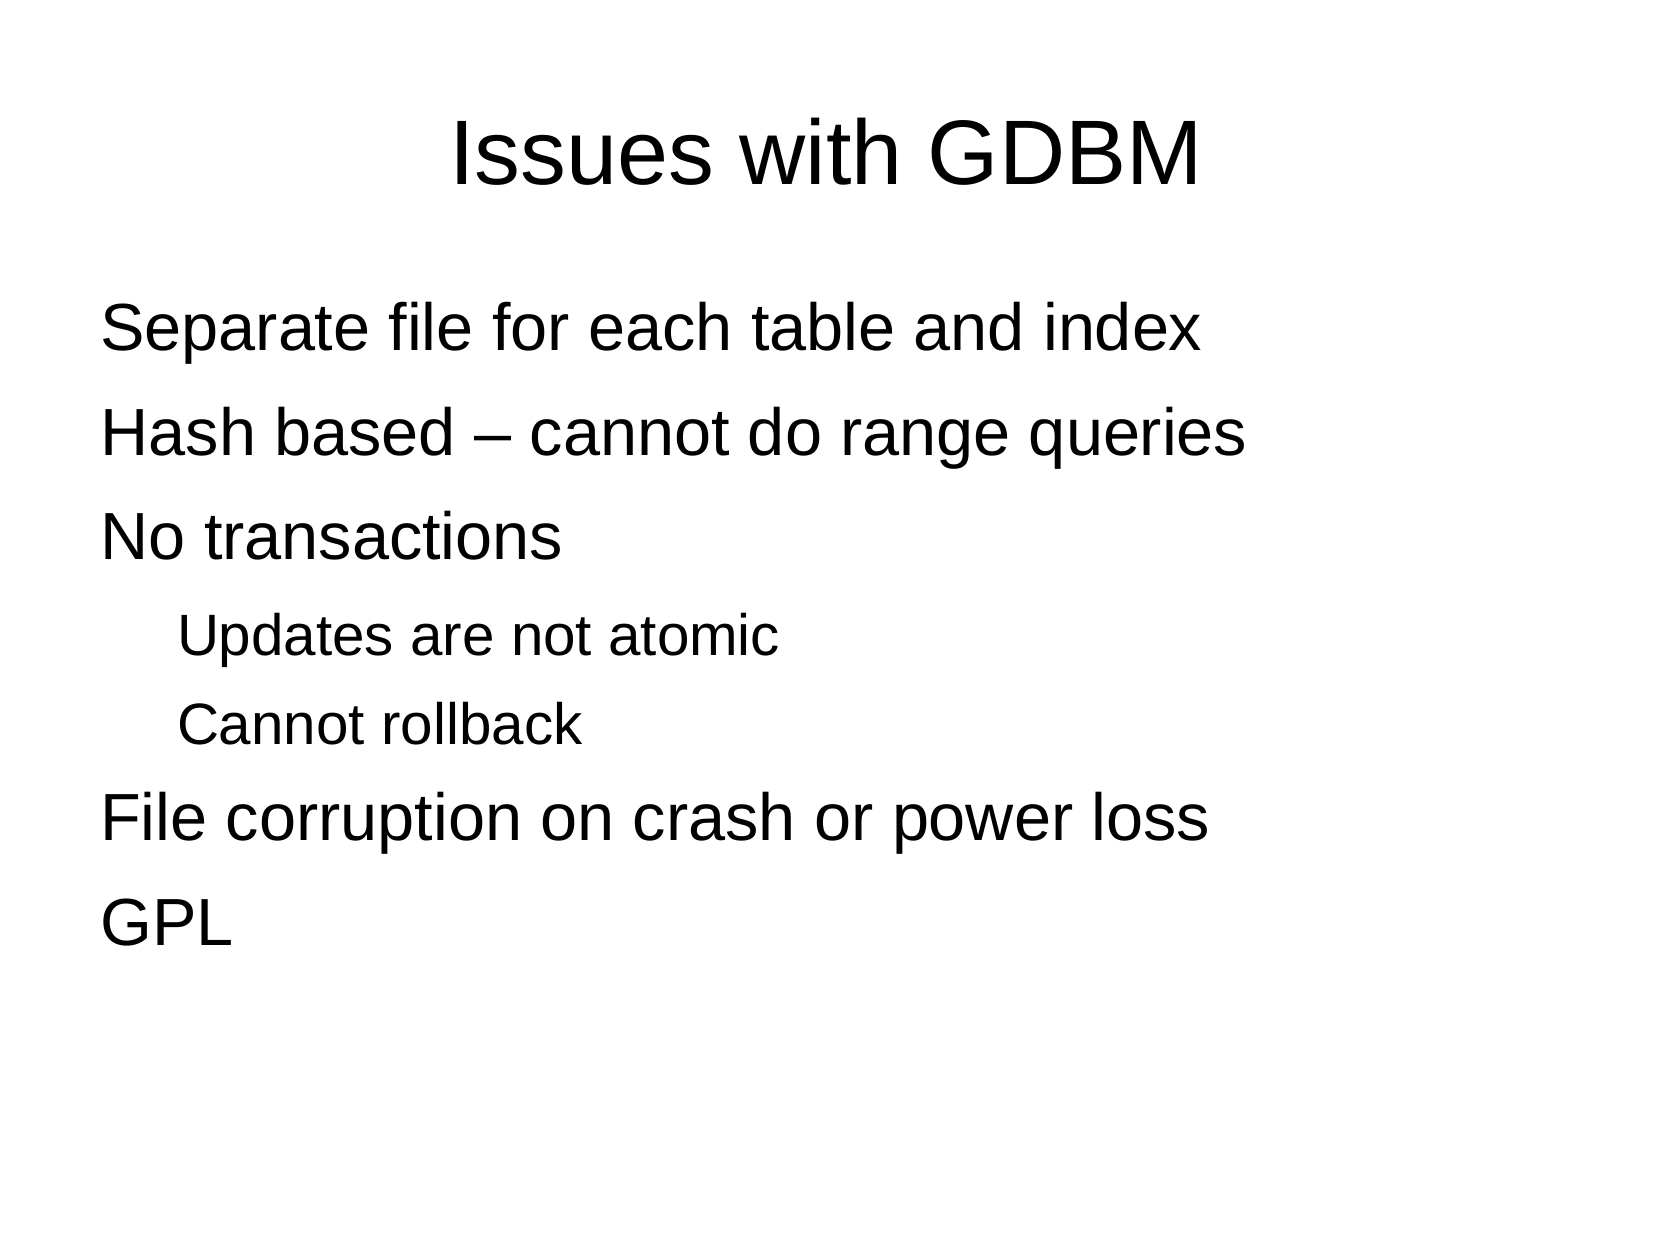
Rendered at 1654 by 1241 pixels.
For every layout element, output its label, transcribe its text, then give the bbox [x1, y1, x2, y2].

list Separate file for each table and index Hash based – cannot do range queries No transactions Updates are not atomic Cannot rollback File corruption on crash or power loss GPL [82, 290, 1571, 1109]
title Issues with GDBM [82, 49, 1571, 257]
